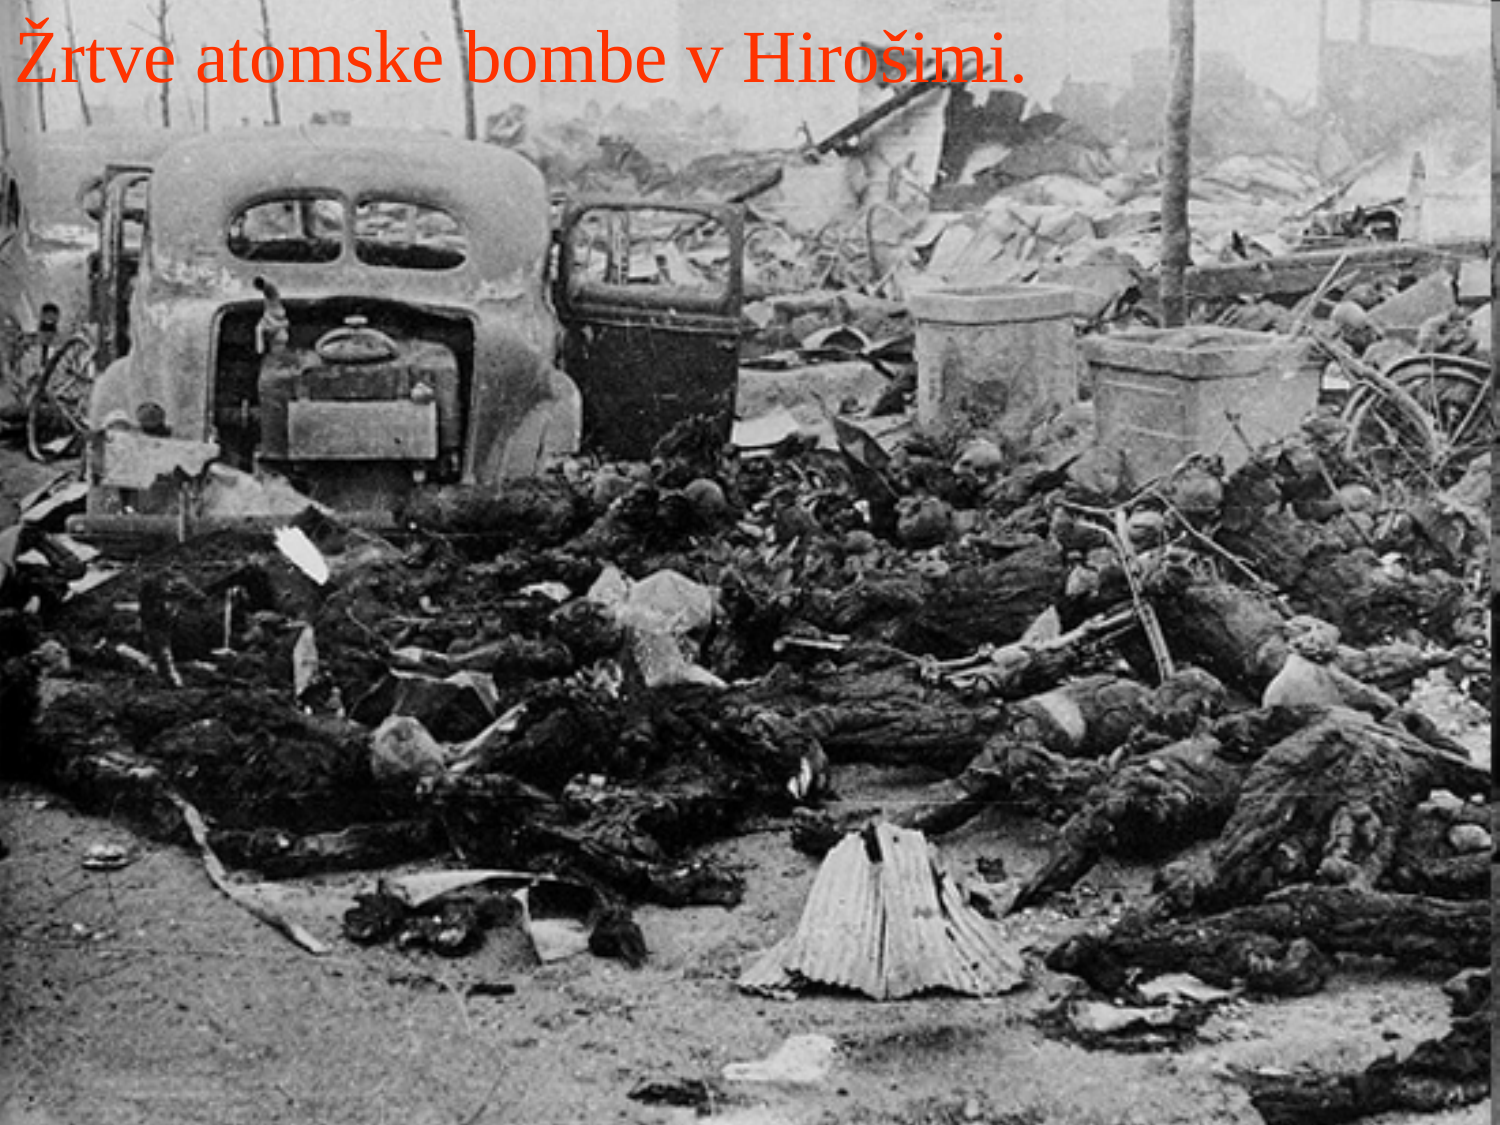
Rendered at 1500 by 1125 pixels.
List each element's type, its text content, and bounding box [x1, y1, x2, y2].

text_box Žrtve atomske bombe v Hirošimi. [0, 0, 1134, 105]
picture [0, 0, 1500, 1125]
